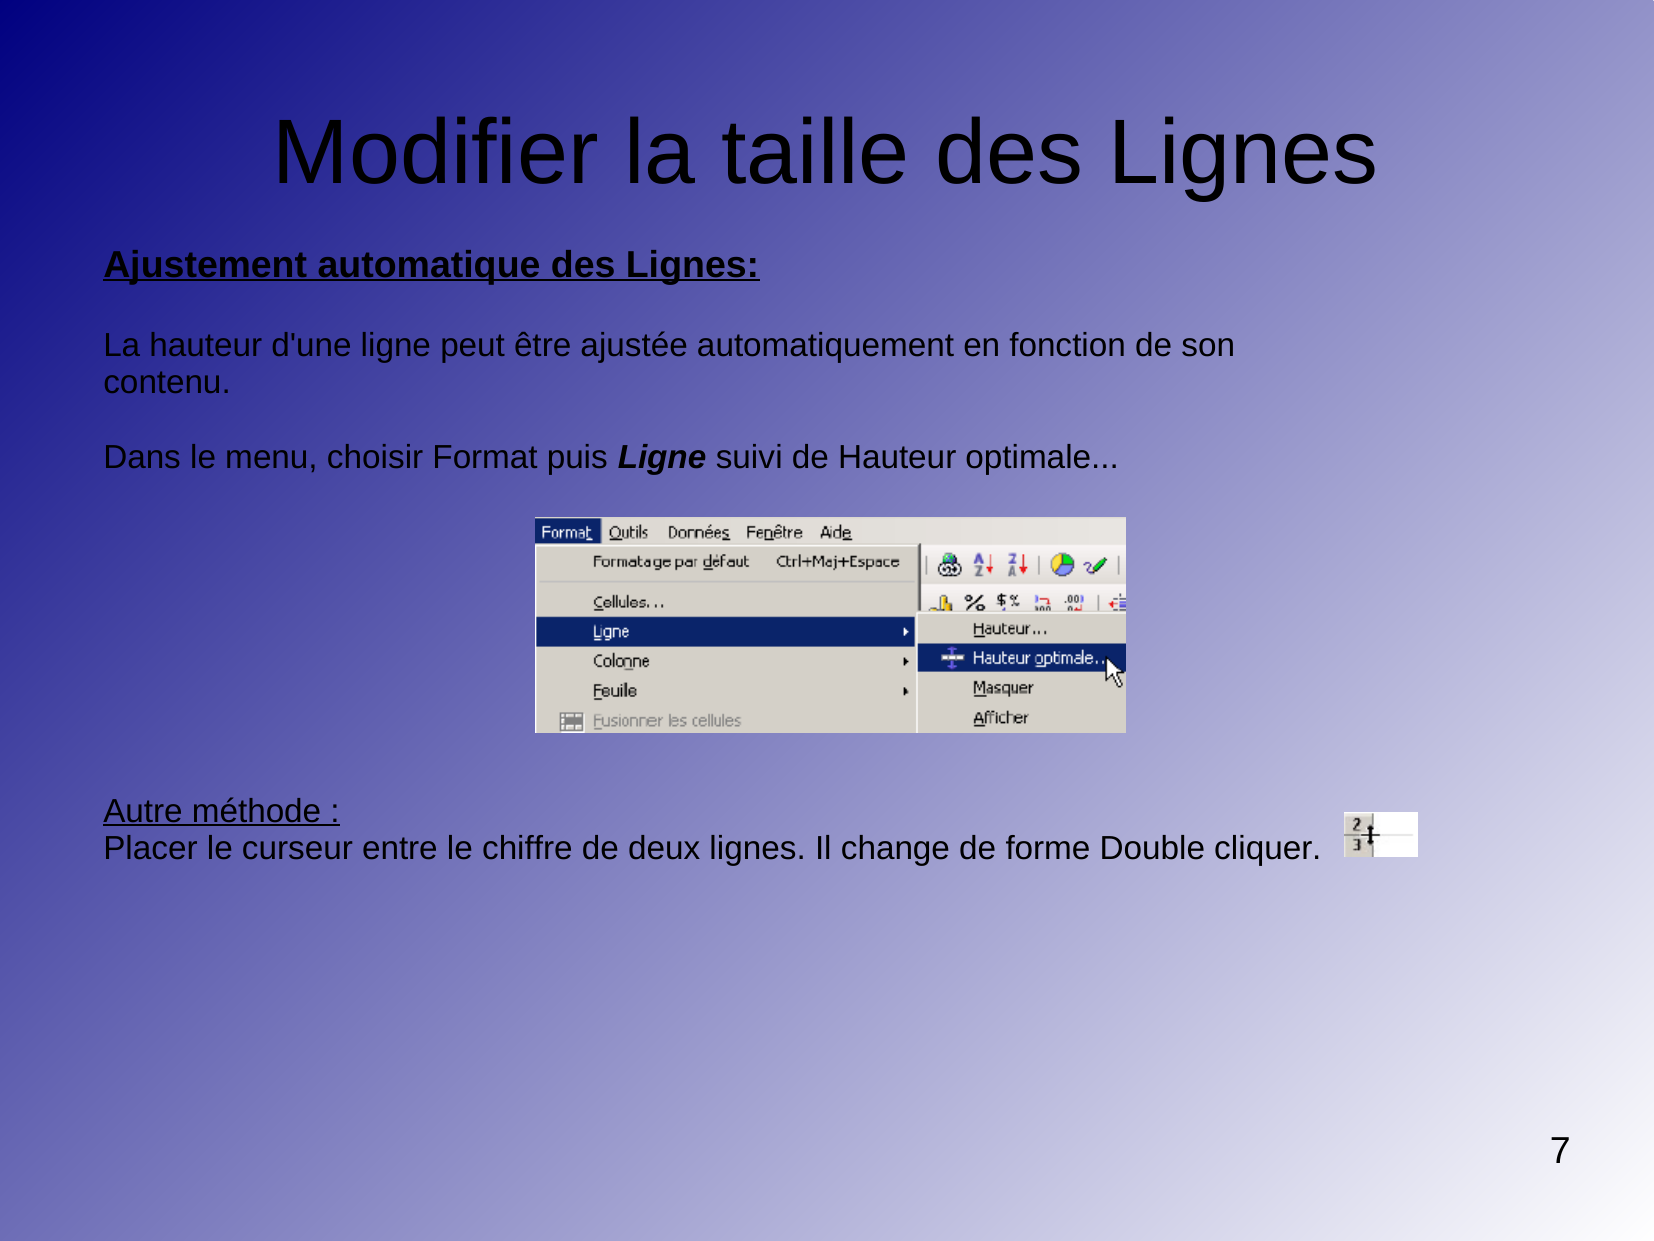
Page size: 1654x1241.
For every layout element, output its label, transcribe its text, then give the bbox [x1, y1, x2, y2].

picture [1344, 812, 1418, 857]
picture [535, 517, 1126, 733]
text_box Ajustement automatique des Lignes: La hauteur d'une ligne peut être ajustée automatiquement en fonction de son contenu. Dans le menu, choisir Format puis Ligne suivi de Hauteur optimale... Autre méthode : Placer le curseur entre le chiffre de deux lignes. Il change de forme Double cliquer. [88, 236, 1507, 882]
title Modifier la taille des Lignes [82, 56, 1571, 250]
